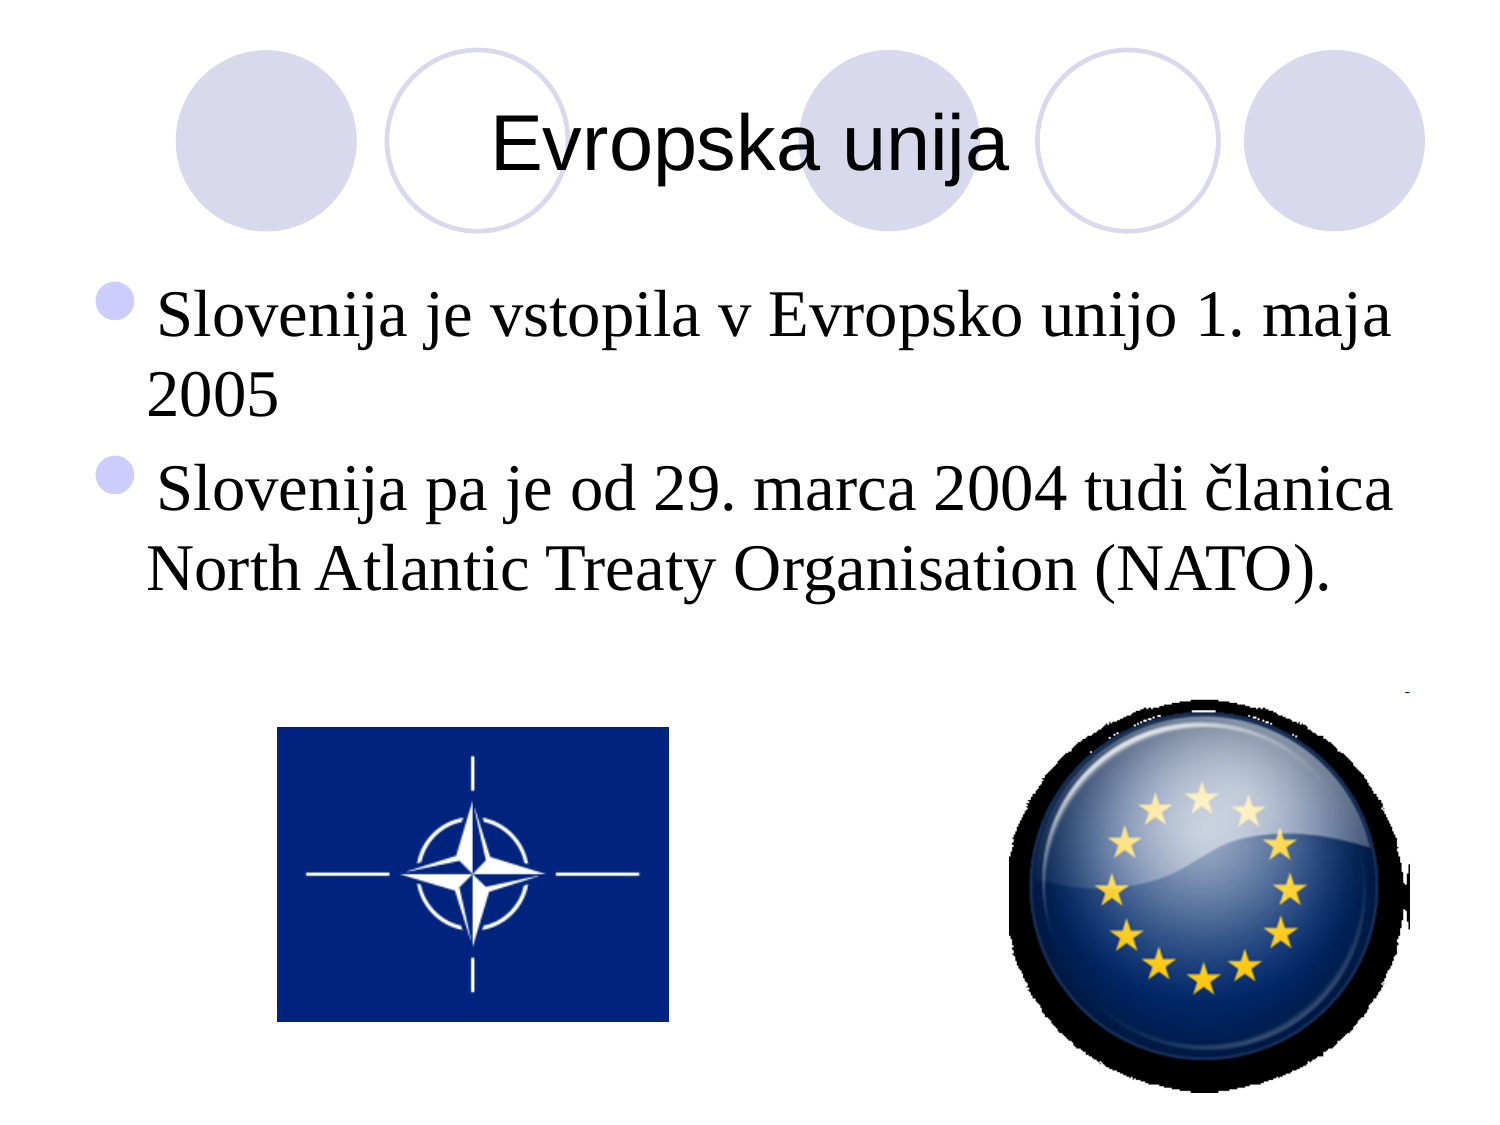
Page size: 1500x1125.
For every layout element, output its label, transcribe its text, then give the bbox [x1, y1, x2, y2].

title Evropska unija [75, 45, 1425, 233]
list Slovenija je vstopila v Evropsko unijo 1. maja 2005 Slovenija pa je od 29. marca 2004 tudi članica North Atlantic Treaty Organisation (NATO). [75, 262, 1425, 1006]
picture [277, 727, 669, 1022]
picture [1009, 692, 1410, 1093]
